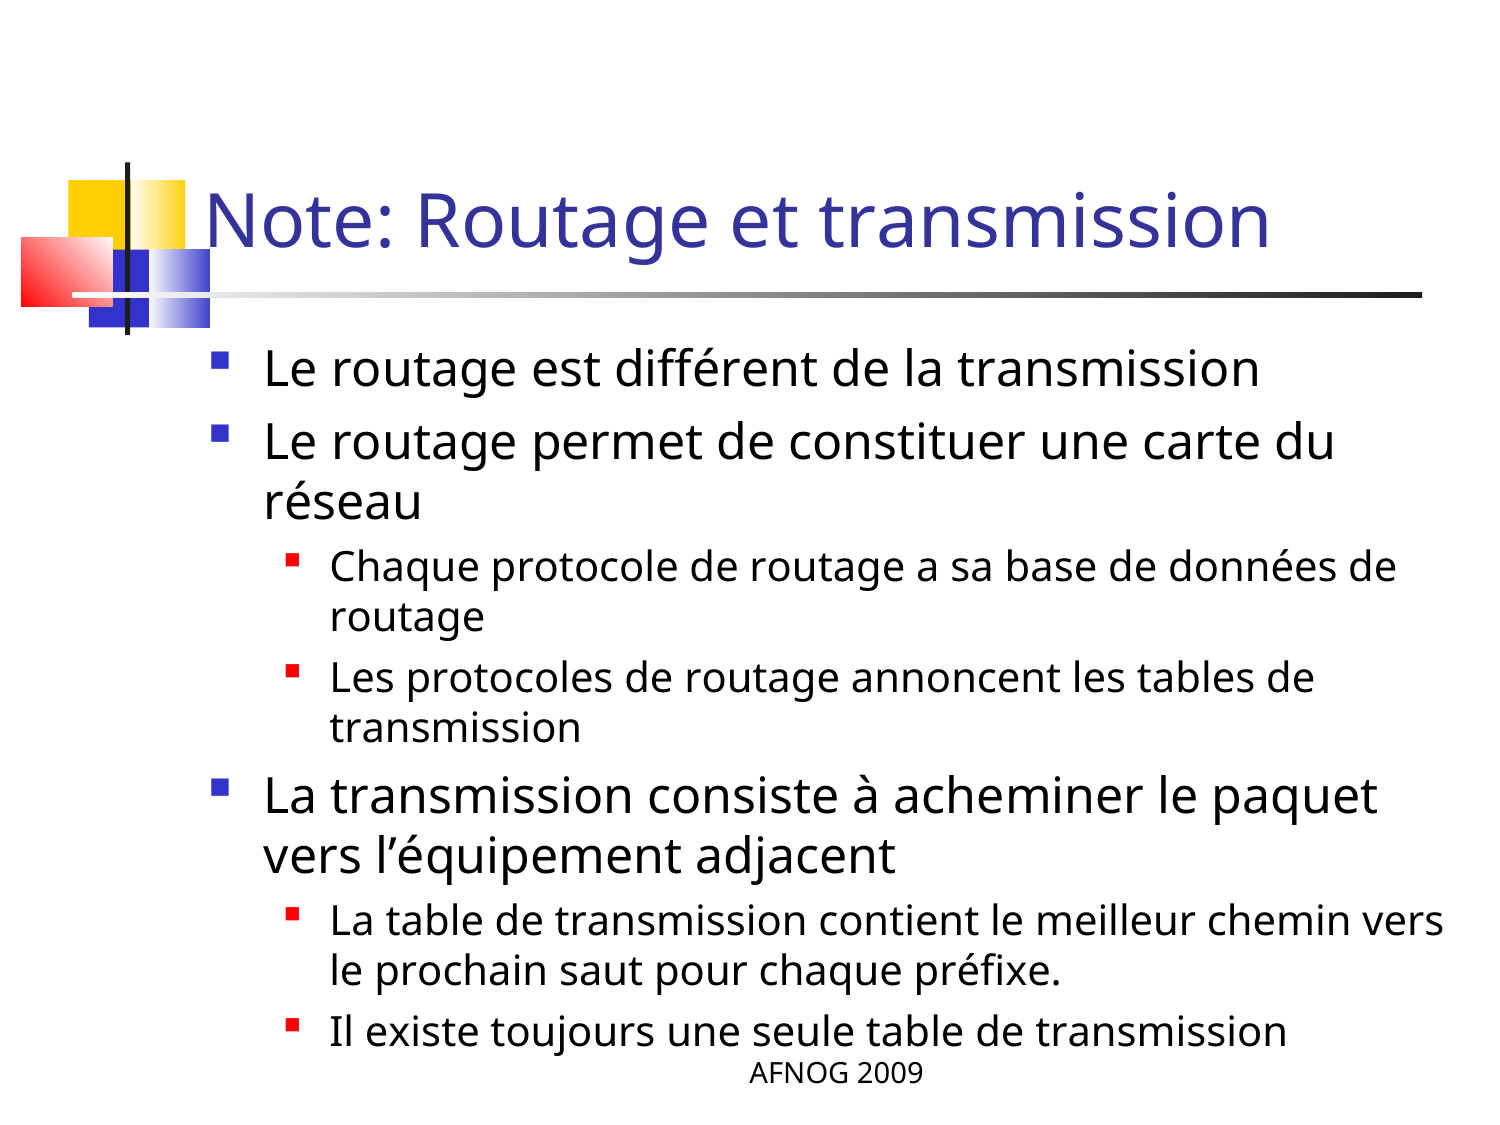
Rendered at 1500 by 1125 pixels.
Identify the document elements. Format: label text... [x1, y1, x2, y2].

list Le routage est différent de la transmission Le routage permet de constituer une carte du réseau Chaque protocole de routage a sa base de données de routage Les protocoles de routage annoncent les tables de transmission La transmission consiste à acheminer le paquet vers l’équipement adjacent La table de transmission contient le meilleur chemin vers le prochain saut pour chaque préfixe. Il existe toujours une seule table de transmission [193, 331, 1469, 1007]
title Note: Routage et transmission [188, 35, 1468, 276]
